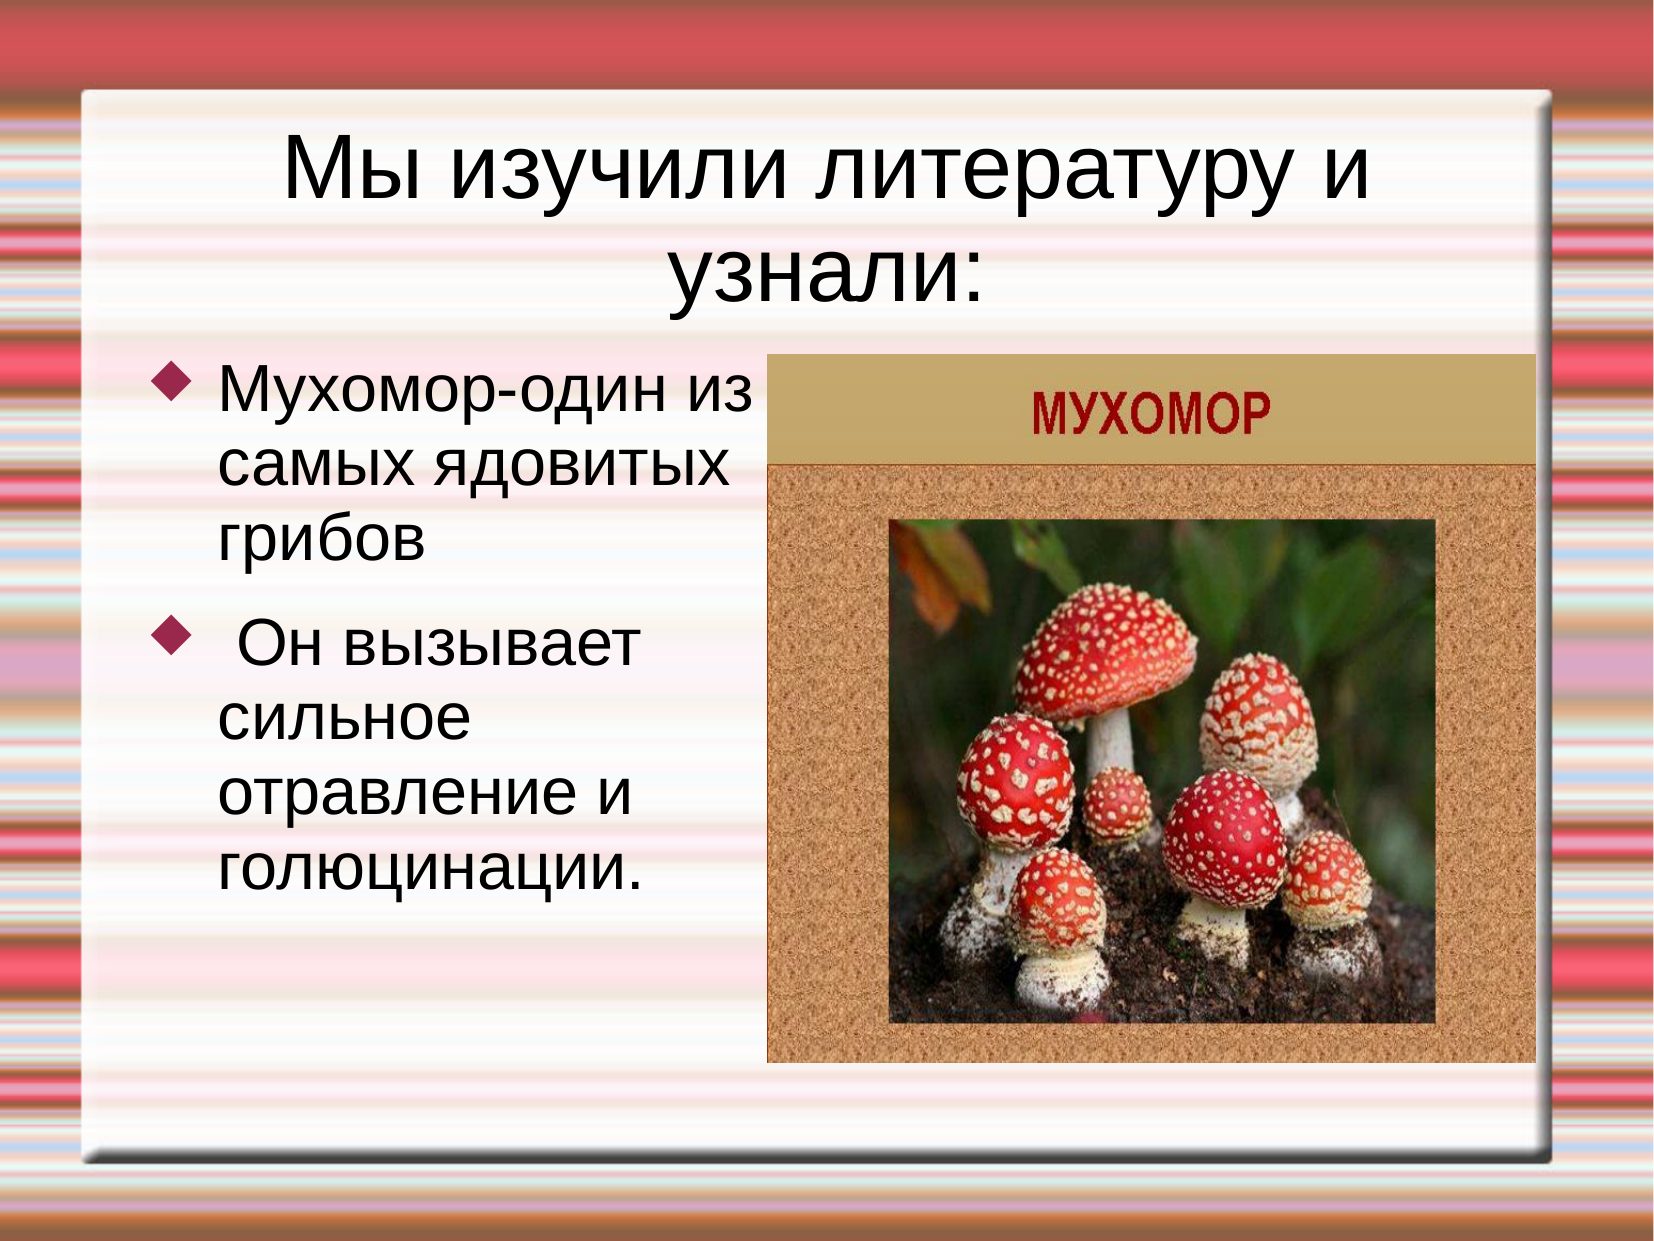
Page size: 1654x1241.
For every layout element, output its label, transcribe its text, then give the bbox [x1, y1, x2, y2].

list Мухомор-один из самых ядовитых грибов Он вызывает сильное отравление и голюцинации. [134, 350, 809, 1155]
title Мы изучили литературу и узнали: [121, 114, 1534, 322]
picture [0, 0, 1654, 1241]
